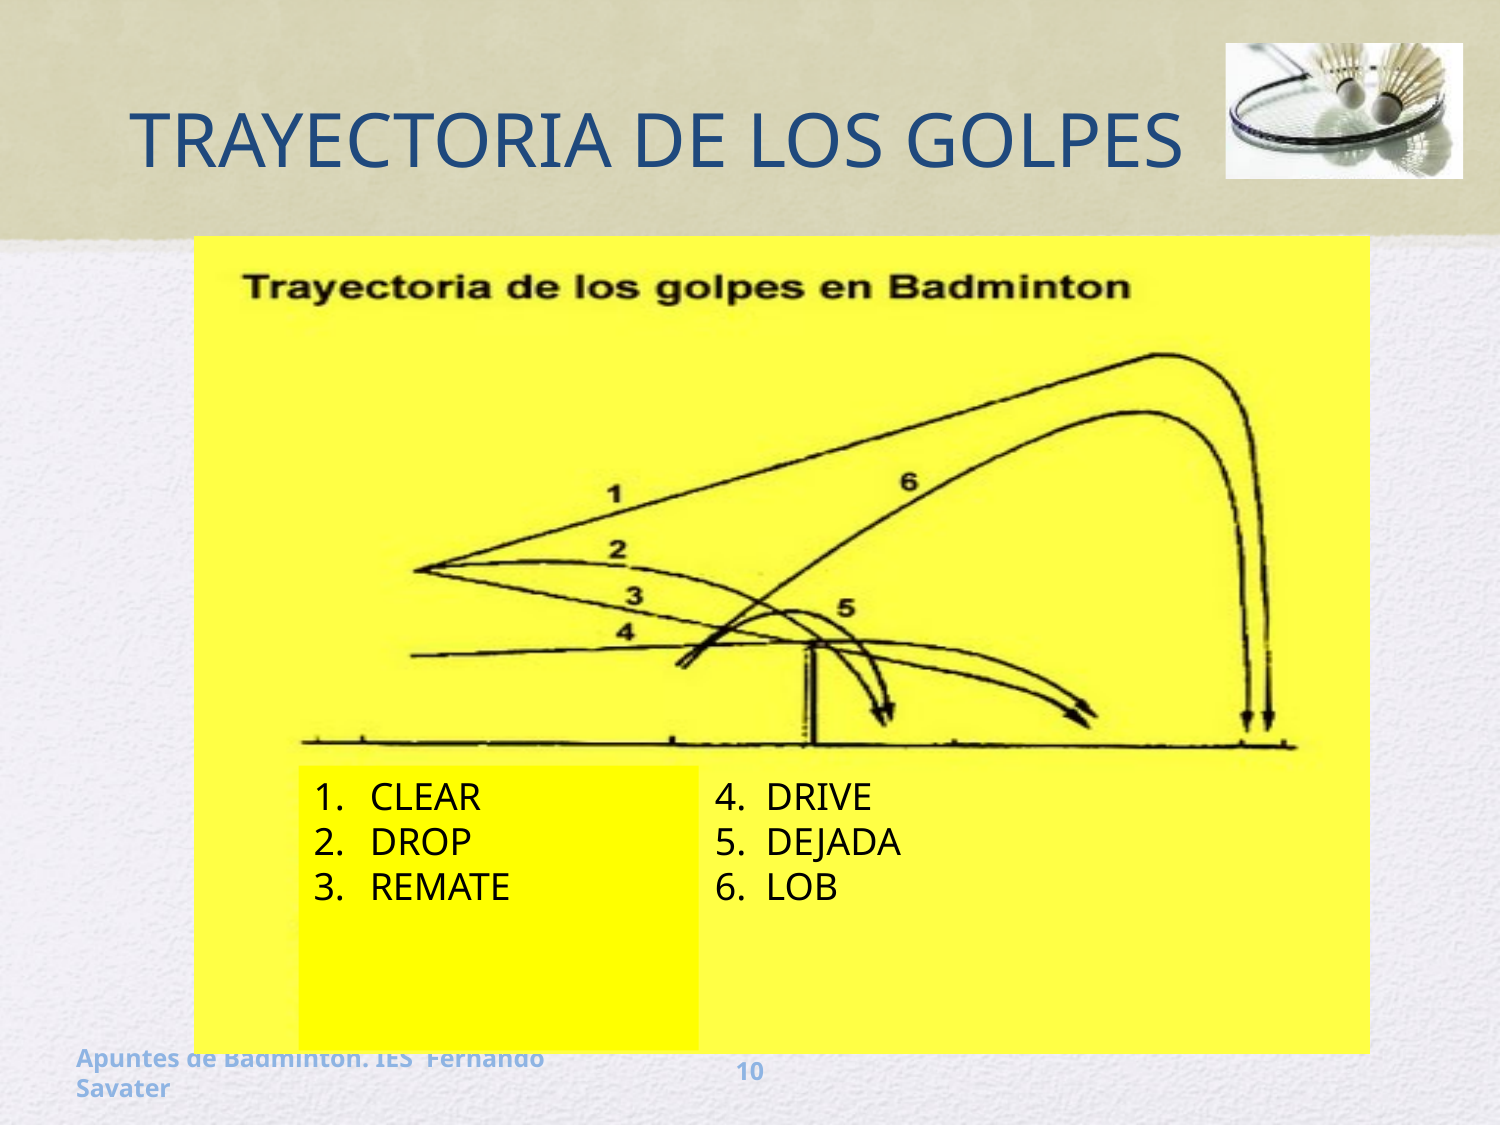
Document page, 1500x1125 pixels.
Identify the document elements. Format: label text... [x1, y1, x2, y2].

picture [0, 0, 1500, 1125]
slide_number 8 [699, 1054, 800, 1103]
title TRAYECTORIA DE LOS GOLPES [36, 3, 1279, 236]
text_box 4. DRIVE 5. DEJADA 6. LOB [699, 765, 1398, 916]
footer Apuntes de Bádminton. IES Fernando Savater [61, 1042, 590, 1103]
text_box CLEAR DROP REMATE [298, 765, 699, 1051]
